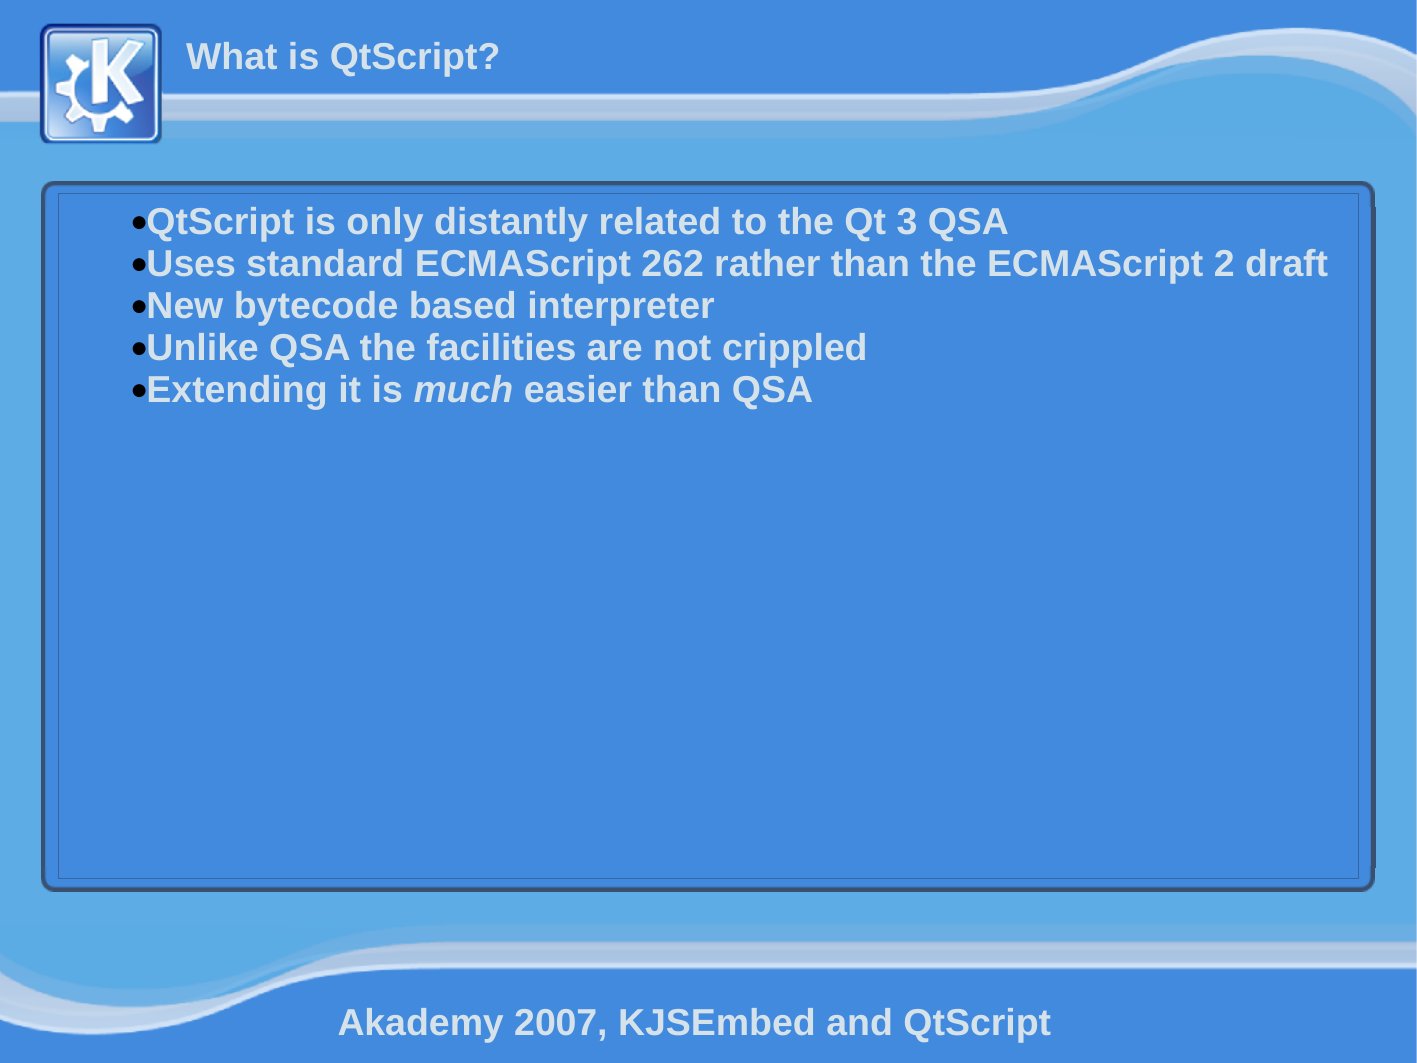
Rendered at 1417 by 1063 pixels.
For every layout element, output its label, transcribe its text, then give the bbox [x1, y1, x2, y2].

text_box QtScript is only distantly related to the Qt 3 QSA Uses standard ECMAScript 262 rather than the ECMAScript 2 draft New bytecode based interpreter Unlike QSA the facilities are not crippled Extending it is much easier than QSA [58, 193, 1359, 879]
picture [0, 0, 1417, 1063]
text_box What is QtScript? [171, 27, 1048, 105]
